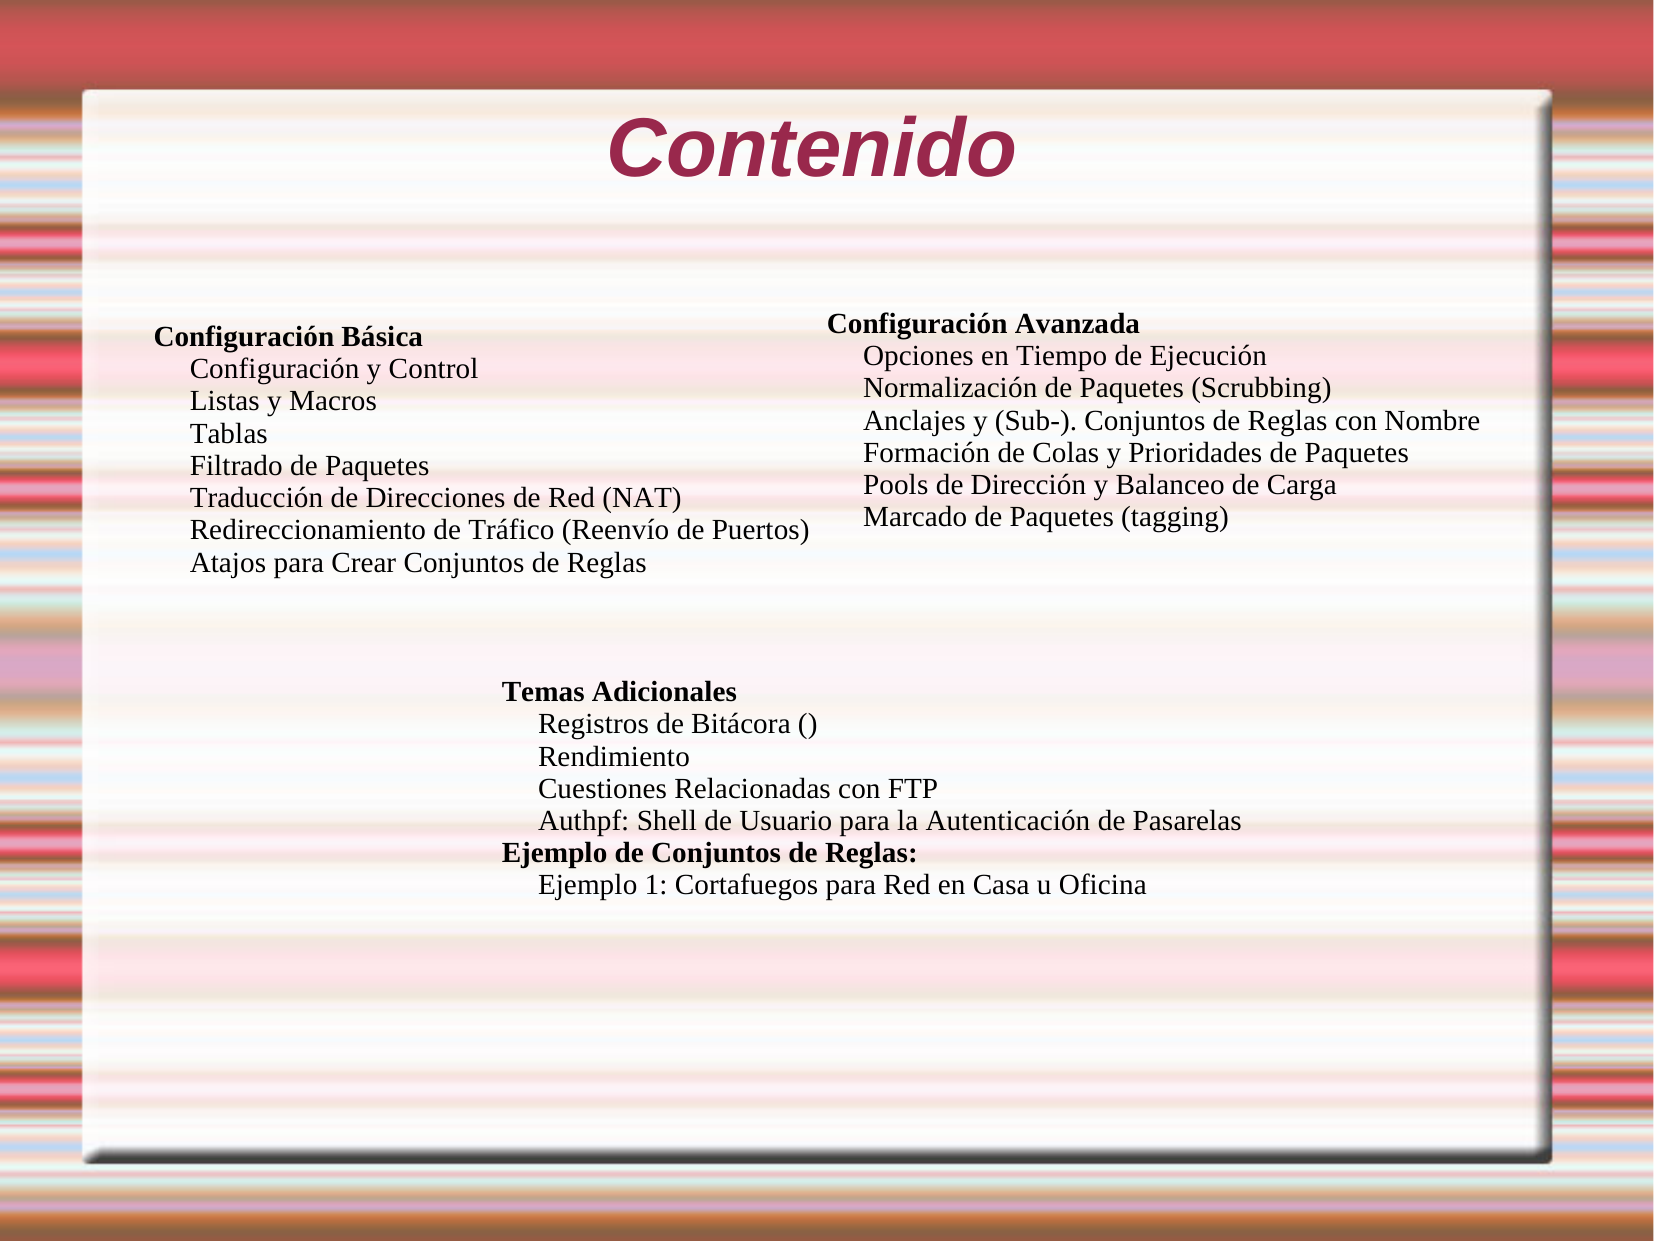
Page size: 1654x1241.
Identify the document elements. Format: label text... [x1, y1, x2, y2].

title Contenido [88, 88, 1536, 207]
text_box Temas Adicionales Registros de Bitácora () Rendimiento Cuestiones Relacionadas con FTP Authpf: Shell de Usuario para la Autenticación de Pasarelas Ejemplo de Conjuntos de Reglas: Ejemplo 1: Cortafuegos para Red en Casa u Oficina [501, 620, 1270, 957]
picture [0, 0, 1654, 1241]
text_box Configuración Avanzada Opciones en Tiempo de Ejecución Normalización de Paquetes (Scrubbing) Anclajes y (Sub-). Conjuntos de Reglas con Nombre Formación de Colas y Prioridades de Paquetes Pools de Dirección y Balanceo de Carga Marcado de Paquetes (tagging) [826, 258, 1506, 583]
subtitle Configuración Básica Configuración y Control Listas y Macros Tablas Filtrado de Paquetes Traducción de Direcciones de Red (NAT) Redireccionamiento de Tráfico (Reenvío de Puertos) Atajos para Crear Conjuntos de Reglas [118, 281, 857, 650]
